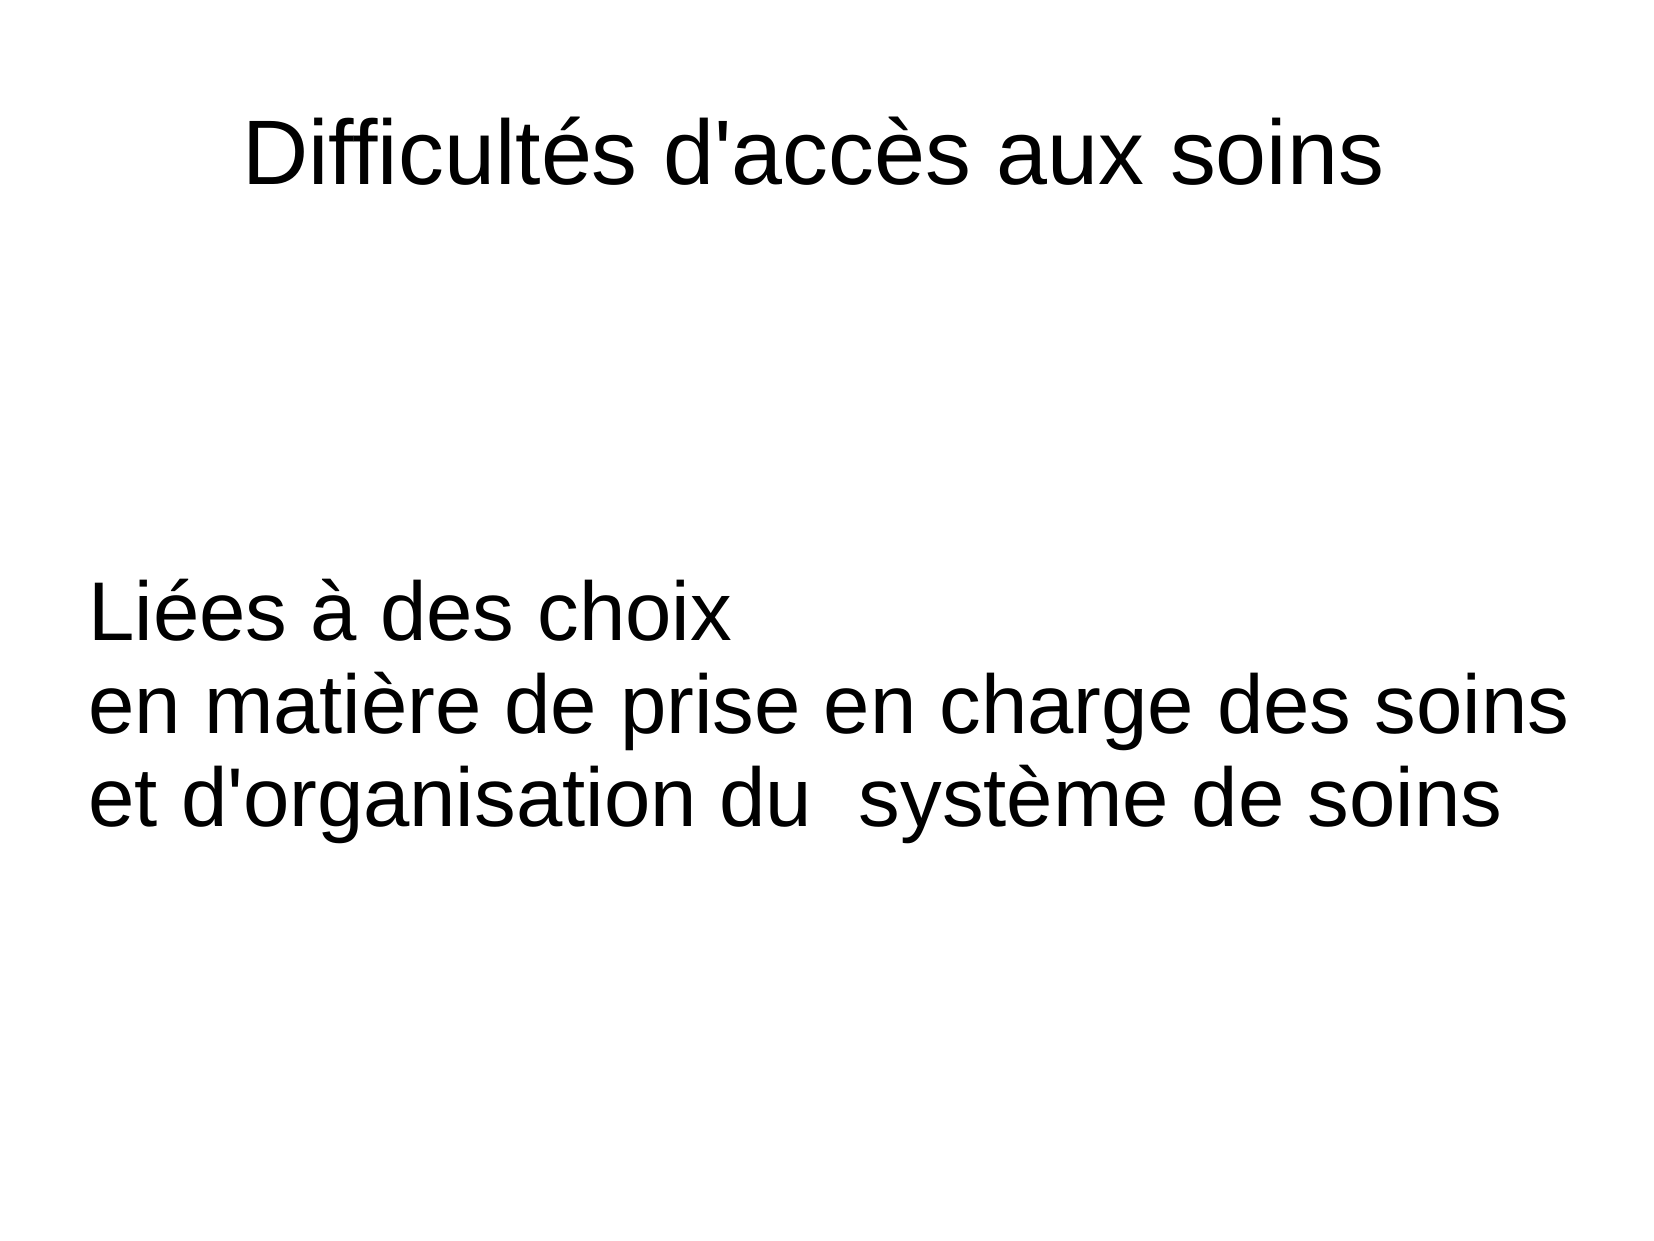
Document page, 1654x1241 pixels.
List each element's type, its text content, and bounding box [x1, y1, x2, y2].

title Difficultés d'accès aux soins [82, 56, 1571, 250]
subtitle Liées à des choix en matière de prise en charge des soins et d'organisation du système de soins [88, 295, 1577, 1114]
